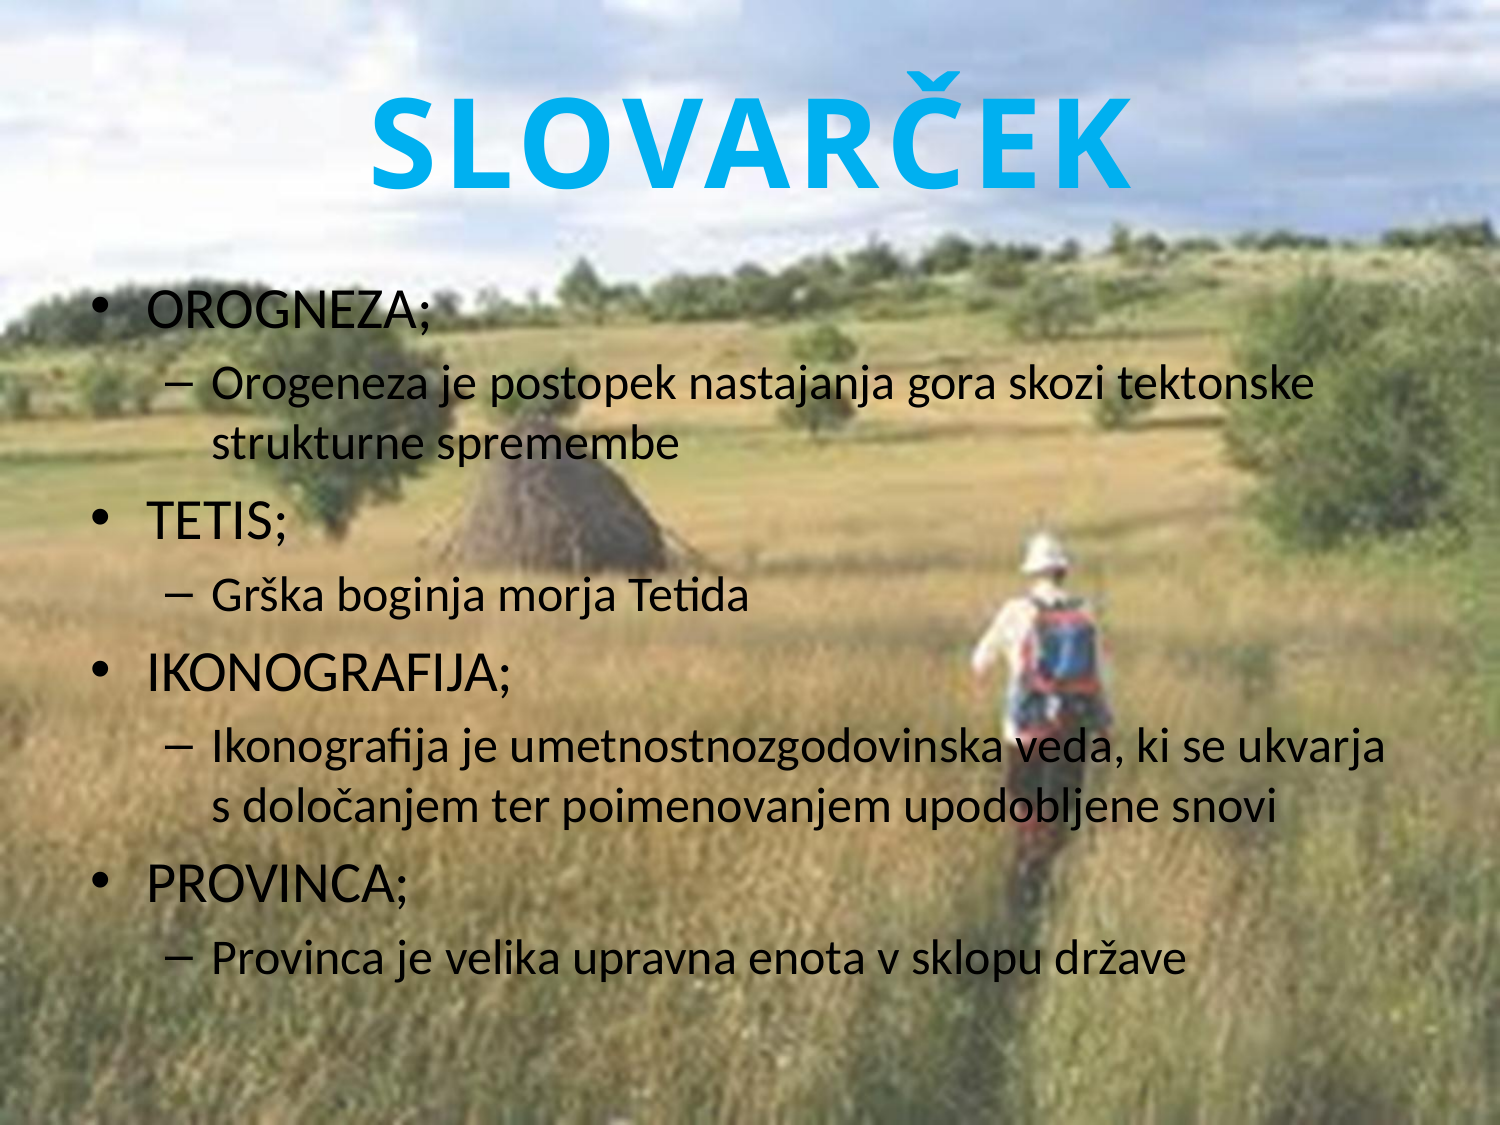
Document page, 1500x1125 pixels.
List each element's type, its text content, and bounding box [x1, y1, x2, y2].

list OROGNEZA; Orogeneza je postopek nastajanja gora skozi tektonske strukturne spremembe TETIS; Grška boginja morja Tetida IKONOGRAFIJA; Ikonografija je umetnostnozgodovinska veda, ki se ukvarja s določanjem ter poimenovanjem upodobljene snovi PROVINCA; Provinca je velika upravna enota v sklopu države [75, 262, 1425, 1005]
picture [0, 0, 1500, 1125]
title SLOVARČEK [75, 45, 1425, 233]
